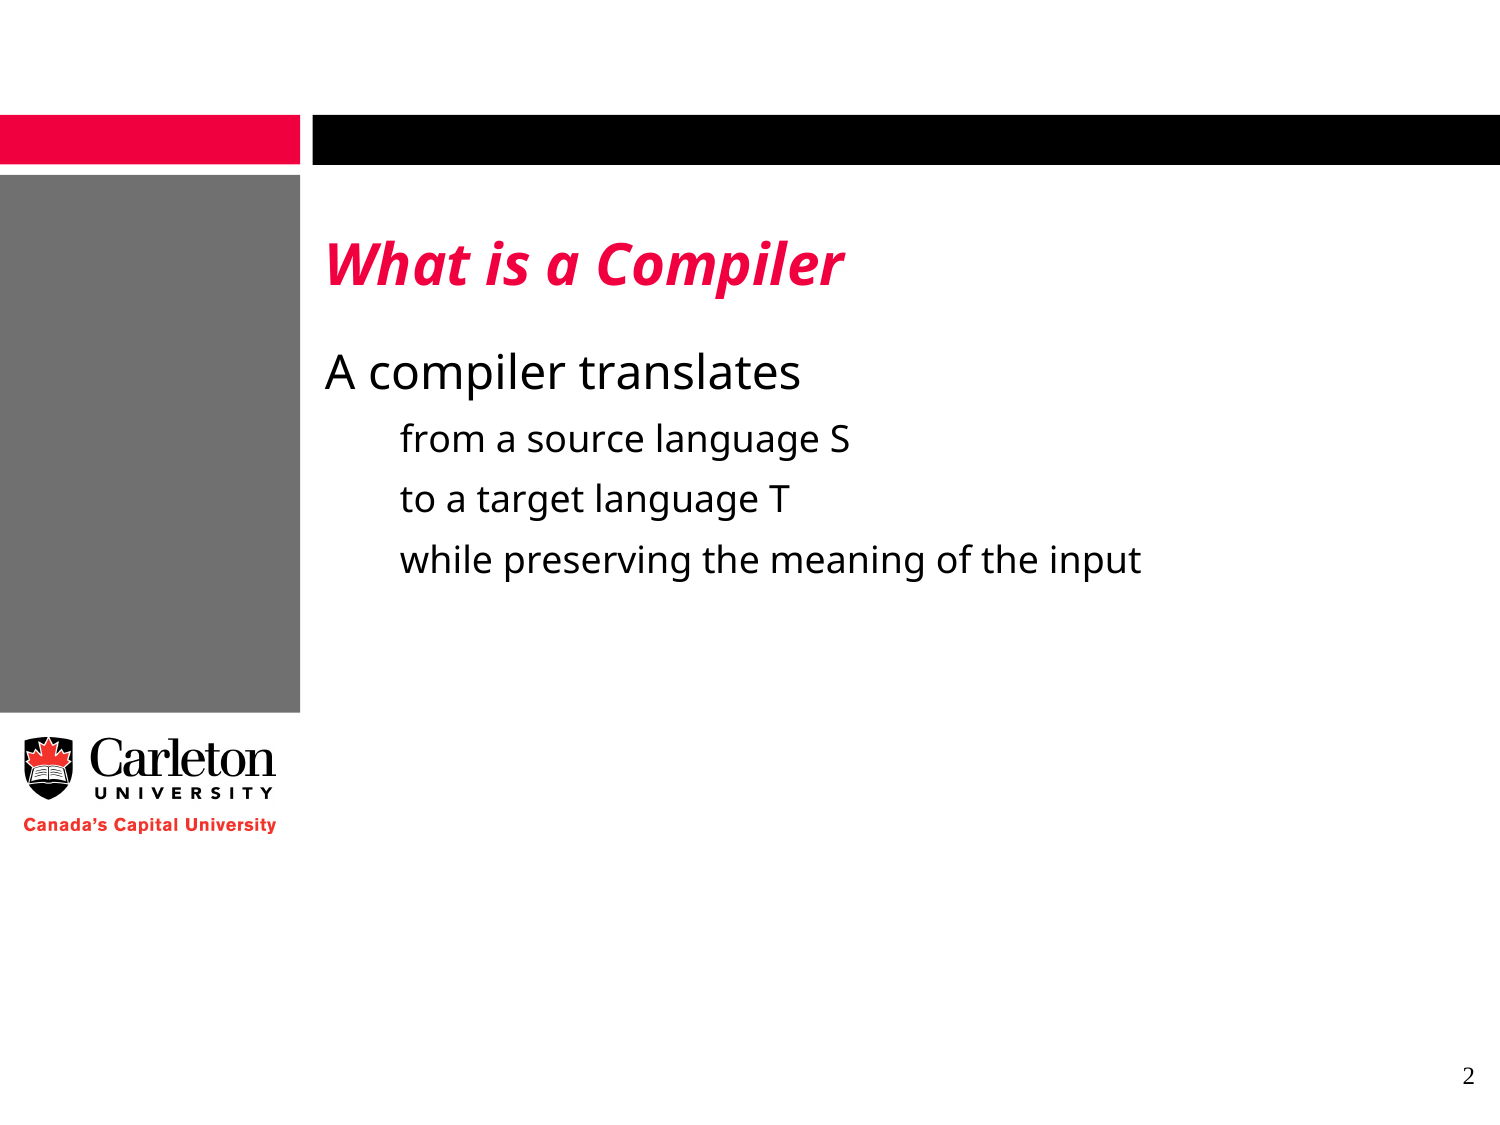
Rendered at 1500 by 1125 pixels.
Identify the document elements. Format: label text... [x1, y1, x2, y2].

list A compiler translates from a source language S to a target language T while preserving the meaning of the input [324, 324, 1450, 1036]
picture [24, 737, 276, 834]
title What is a Compiler [324, 194, 1450, 324]
